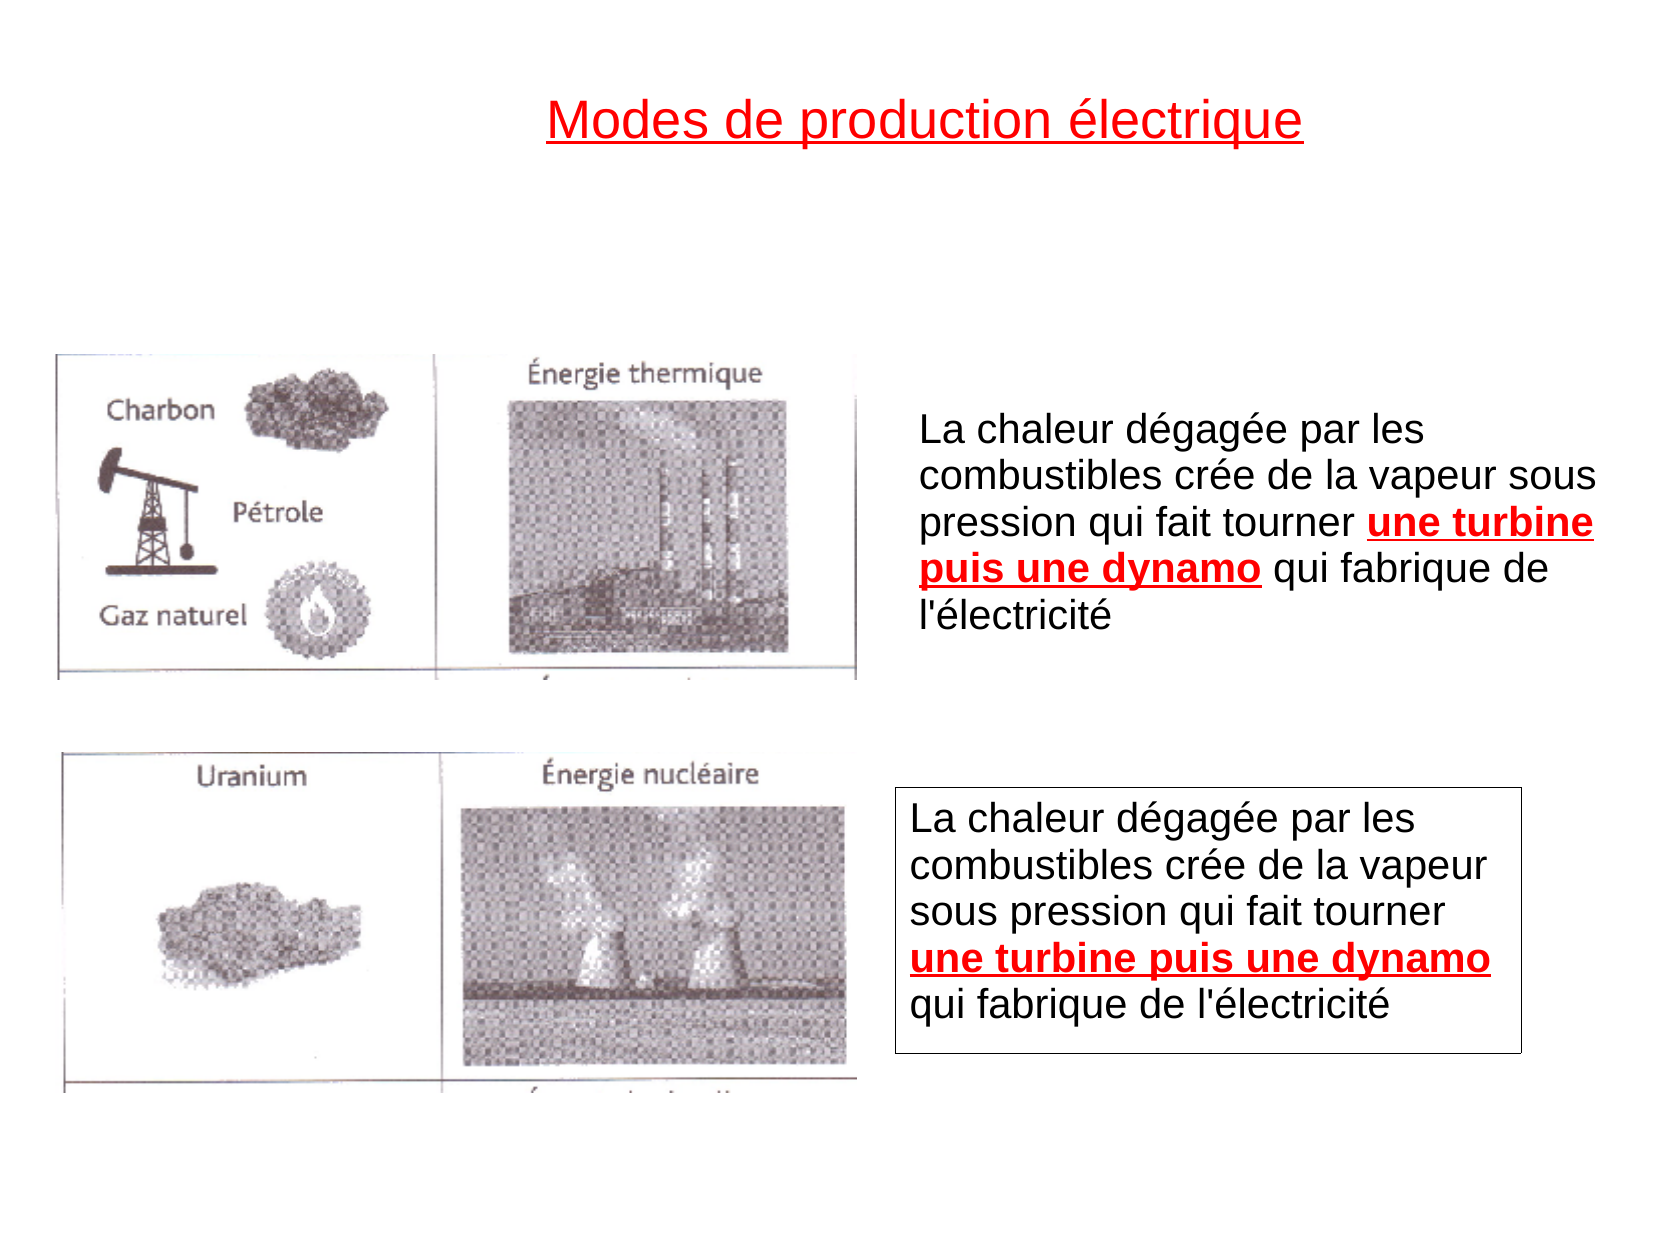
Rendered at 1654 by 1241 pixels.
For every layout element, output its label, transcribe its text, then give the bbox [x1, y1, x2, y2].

table_header La chaleur dégagée par les combustibles crée de la vapeur sous pression qui fait tourner une turbine puis une dynamo qui fabrique de l'électricité [896, 788, 1521, 1053]
text_box La chaleur dégagée par les combustibles crée de la vapeur sous pression qui fait tourner une turbine puis une dynamo qui fabrique de l'électricité [903, 398, 1625, 650]
text_box Modes de production électrique [531, 81, 1320, 158]
picture [54, 354, 857, 680]
picture [54, 752, 857, 1093]
